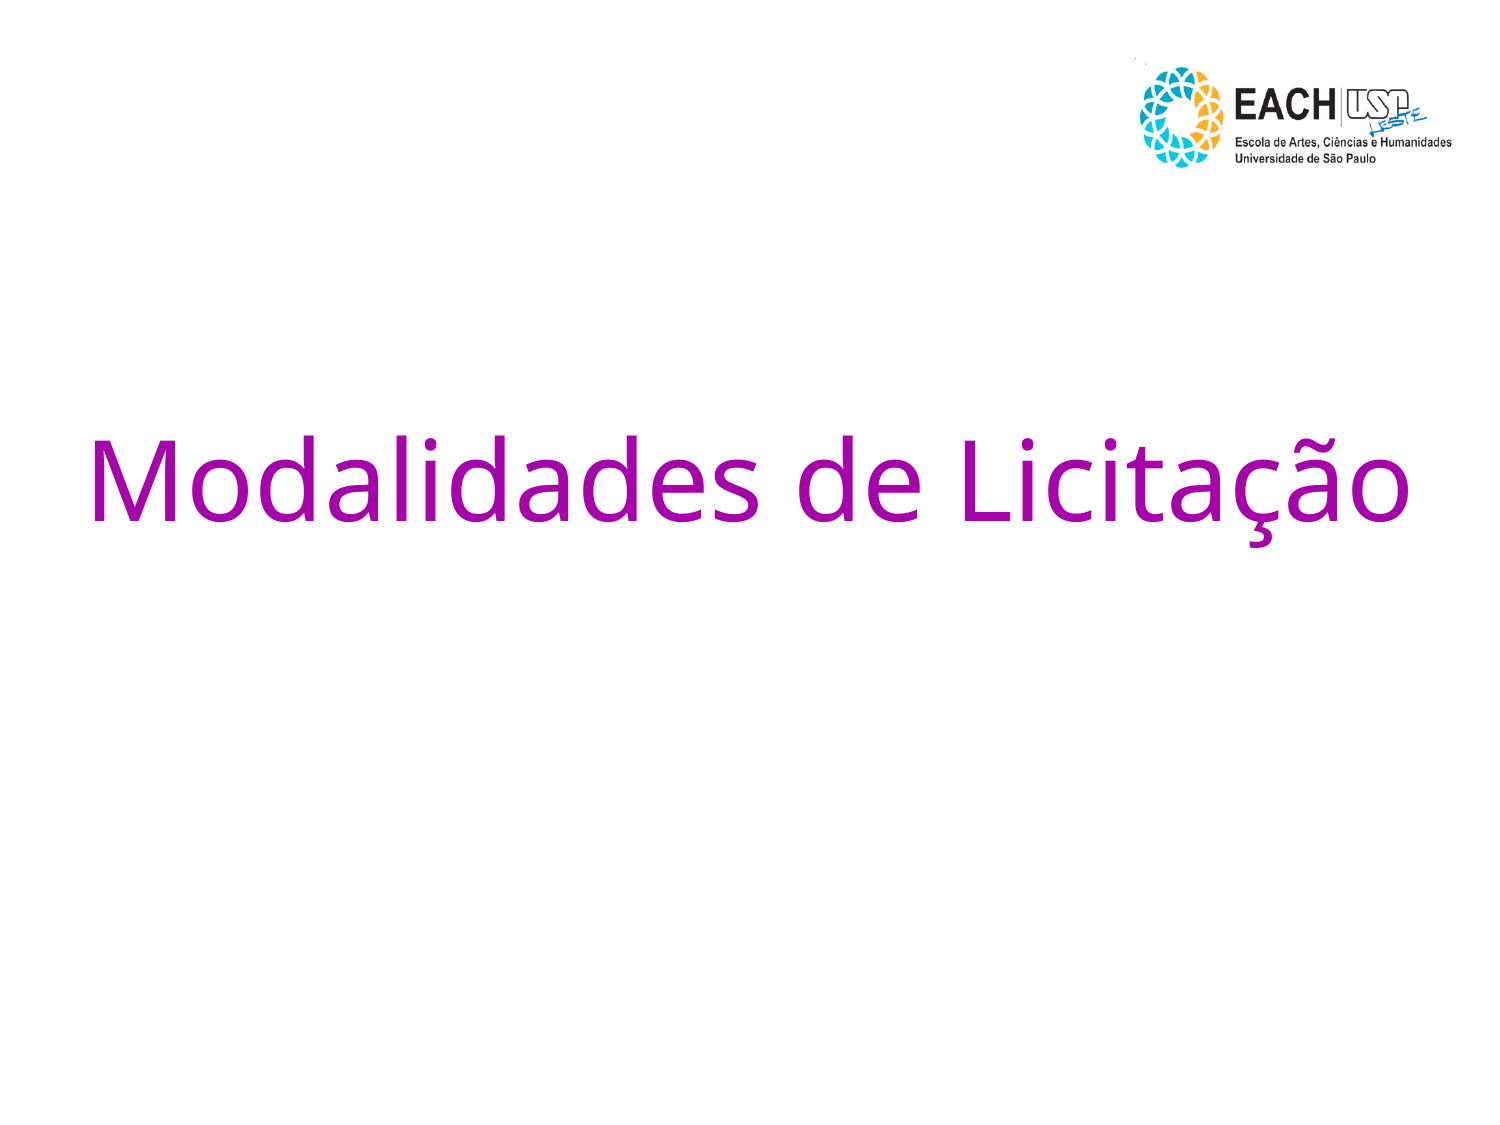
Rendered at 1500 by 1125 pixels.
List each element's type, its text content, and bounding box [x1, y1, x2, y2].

list Modalidades de Licitação [29, 243, 1471, 1083]
picture [1134, 54, 1480, 196]
